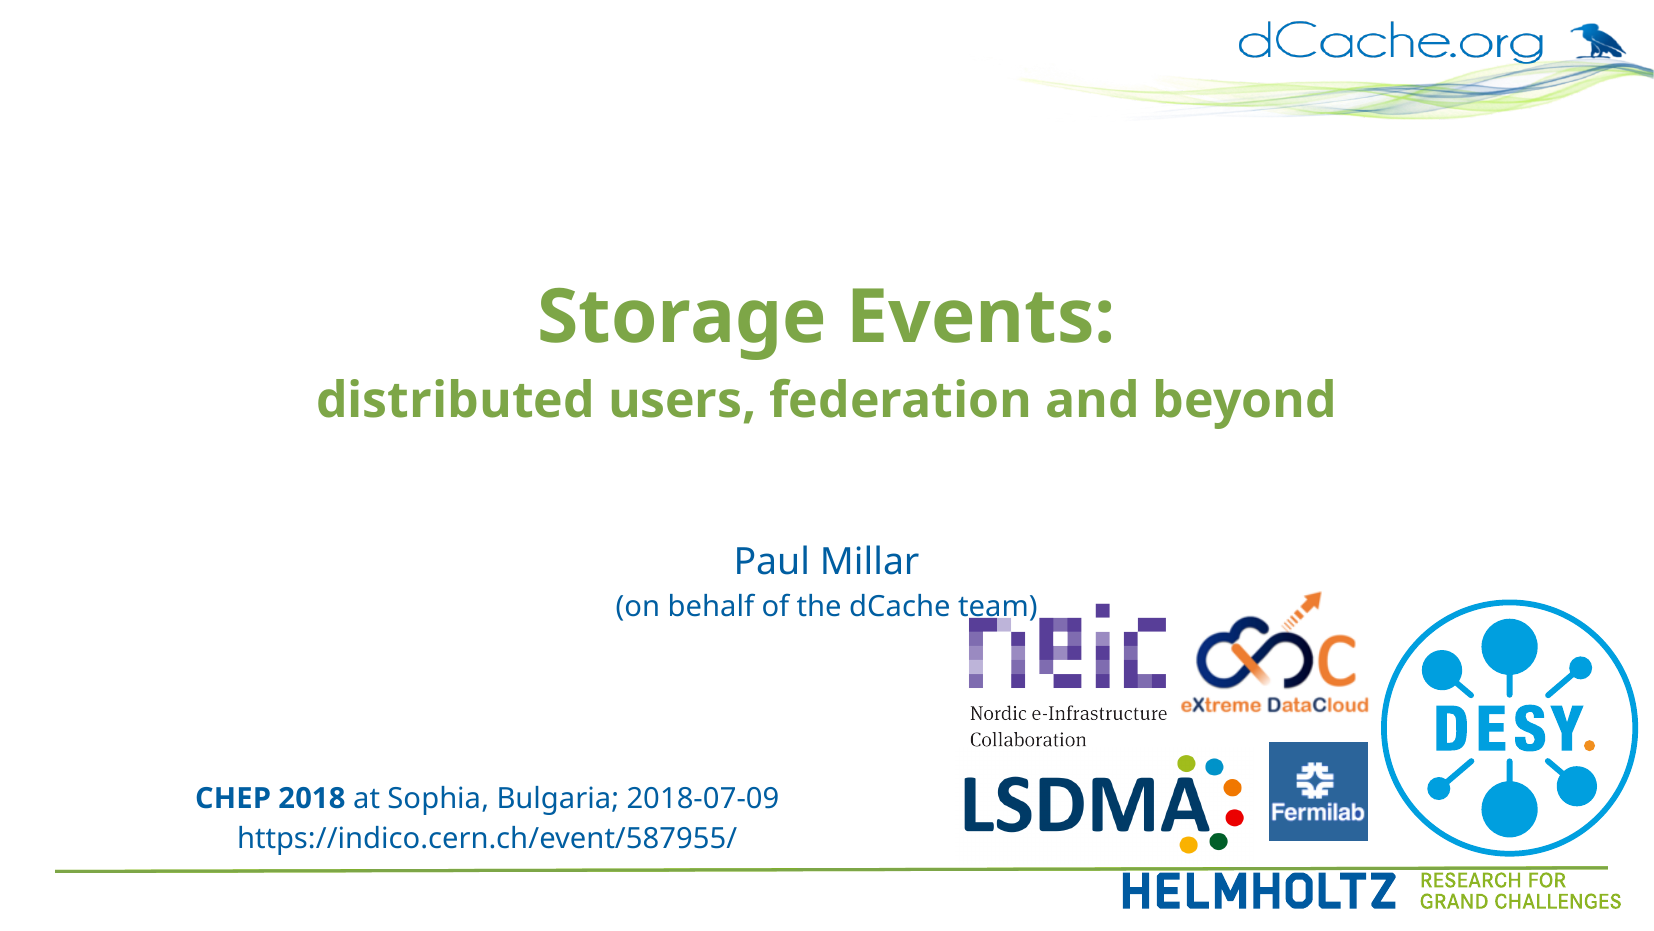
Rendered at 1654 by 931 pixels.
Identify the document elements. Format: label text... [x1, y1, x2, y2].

picture [1269, 742, 1368, 841]
text_box CHEP 2018 at Sophia, Bulgaria; 2018-07-09 https://indico.cern.ch/event/587955/ [30, 730, 946, 866]
picture [905, 572, 1646, 865]
picture [956, 12, 1654, 127]
text_box Storage Events: distributed users, federation and beyond Paul Millar (on behalf of the dCache team) [0, 254, 1654, 633]
picture [1122, 868, 1621, 914]
